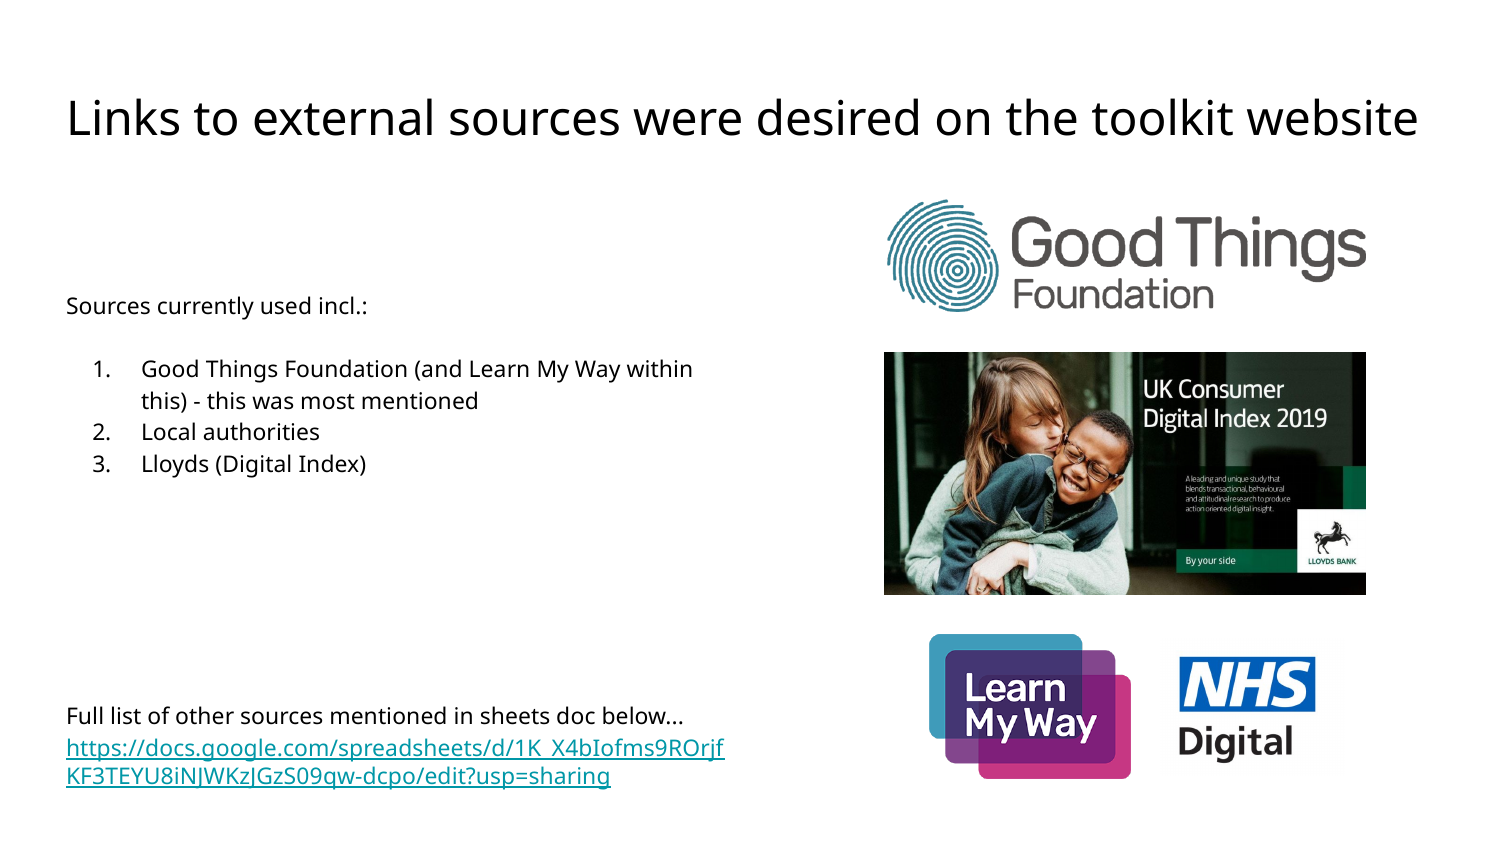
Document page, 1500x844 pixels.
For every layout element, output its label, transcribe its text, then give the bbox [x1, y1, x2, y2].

picture [1160, 638, 1345, 776]
list Sources currently used incl.: Good Things Foundation (and Learn My Way within this) - this was most mentioned Local authorities Lloyds (Digital Index) Full list of other sources mentioned in sheets doc below... https://docs.google.com/spreadsheets/d/1K_X4bIofms9ROrjfKF3TEYU8iNJWKzJGzS09qw-dcpo/edit?usp=sharing [51, 272, 750, 750]
title Links to external sources were desired on the toolkit website [51, 72, 1449, 167]
picture [884, 352, 1366, 595]
picture [929, 634, 1131, 779]
picture [884, 199, 1366, 312]
